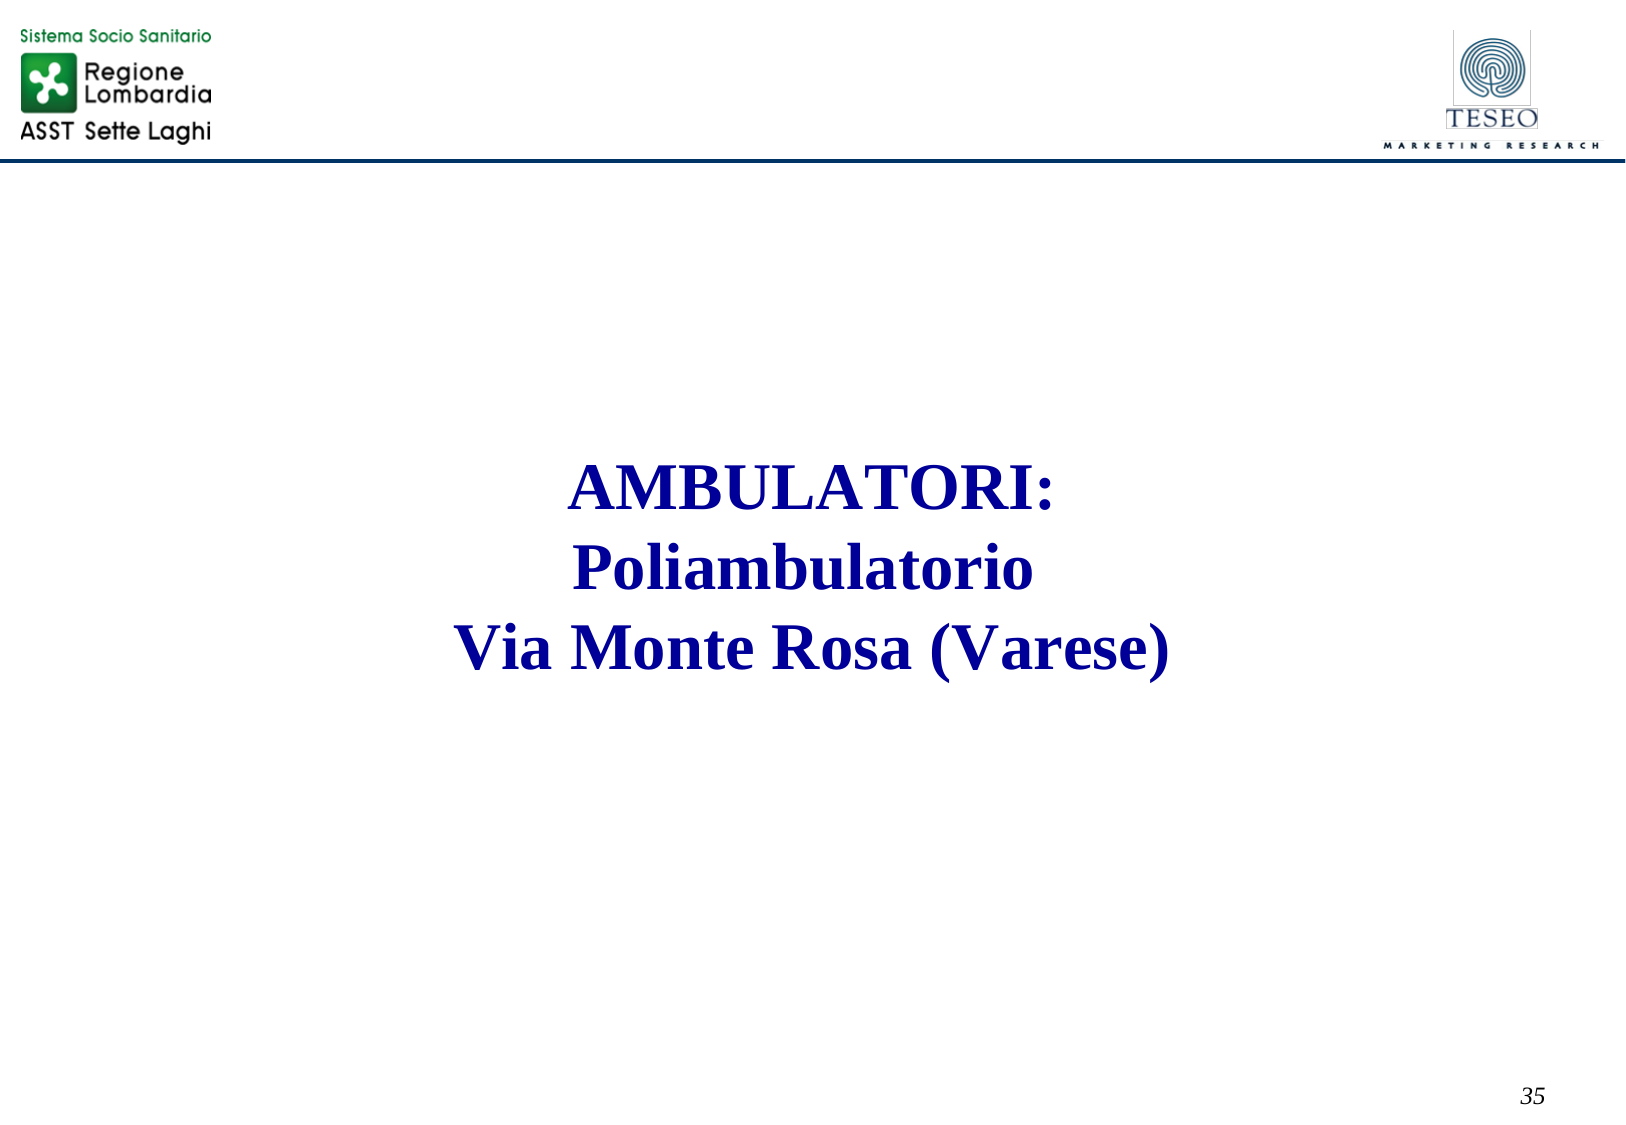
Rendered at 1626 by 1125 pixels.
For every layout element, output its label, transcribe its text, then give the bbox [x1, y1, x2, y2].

text_box AMBULATORI: Poliambulatorio Via Monte Rosa (Varese) [121, 469, 1504, 657]
picture [21, 26, 211, 148]
picture [1381, 30, 1604, 149]
